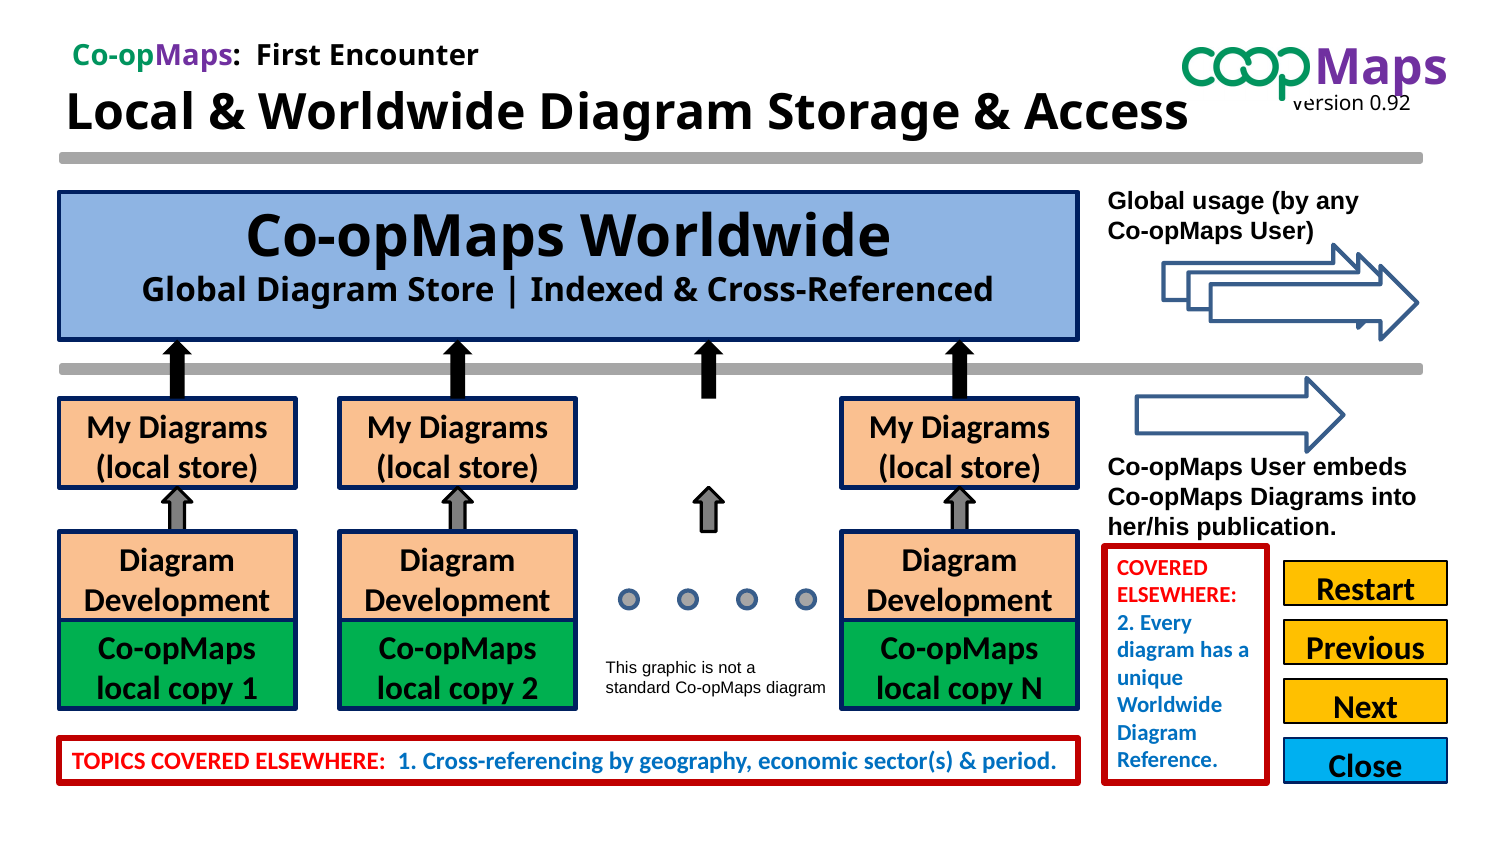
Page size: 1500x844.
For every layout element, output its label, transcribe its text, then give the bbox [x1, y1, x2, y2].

text_box Diagram Development [59, 531, 296, 621]
text_box [679, 590, 697, 609]
text_box Co-opMaps: First Encounter [59, 29, 507, 78]
text_box [442, 487, 473, 529]
text_box [738, 590, 756, 609]
text_box [1136, 377, 1344, 443]
text_box [62, 339, 1421, 399]
text_box Global usage (by any Co-opMaps User) [1092, 177, 1375, 252]
text_box Close [1284, 738, 1447, 783]
text_box Diagram Development [841, 531, 1078, 621]
text_box [162, 487, 192, 529]
text_box My Diagrams (local store) [59, 398, 296, 488]
text_box Co-opMaps User embeds Co-opMaps Diagrams into her/his publication. [1092, 443, 1433, 548]
text_box [797, 590, 816, 609]
text_box Diagram Development [339, 531, 576, 621]
text_box Next [1284, 679, 1447, 724]
text_box My Diagrams (local store) [339, 398, 576, 488]
text_box This graphic is not a standard Co-opMaps diagram [591, 650, 839, 705]
text_box TOPICS COVERED ELSEWHERE: 1. Cross-referencing by geography, economic sector(s) & period. [59, 738, 1078, 783]
text_box [620, 590, 638, 609]
text_box Previous [1284, 620, 1447, 665]
text_box Co-opMaps local copy N [841, 622, 1078, 709]
text_box My Diagrams (local store) [841, 398, 1078, 488]
text_box COVERED ELSEWHERE: 2. Every diagram has a unique Worldwide Diagram Reference. [1104, 546, 1267, 783]
text_box Co-opMaps Worldwide Global Diagram Store | Indexed & Cross-Referenced [59, 191, 1078, 340]
text_box [693, 487, 724, 532]
text_box Maps [1299, 26, 1460, 103]
text_box [1163, 252, 1418, 340]
text_box Co-opMaps local copy 1 [59, 622, 296, 709]
text_box Local & Worldwide Diagram Storage & Access [59, 73, 1212, 148]
text_box [62, 154, 1421, 161]
text_box Co-opMaps local copy 2 [339, 622, 576, 709]
text_box Version 0.92 [1278, 101, 1456, 125]
text_box Restart [1284, 561, 1447, 606]
text_box [944, 487, 975, 529]
picture [1181, 47, 1310, 101]
